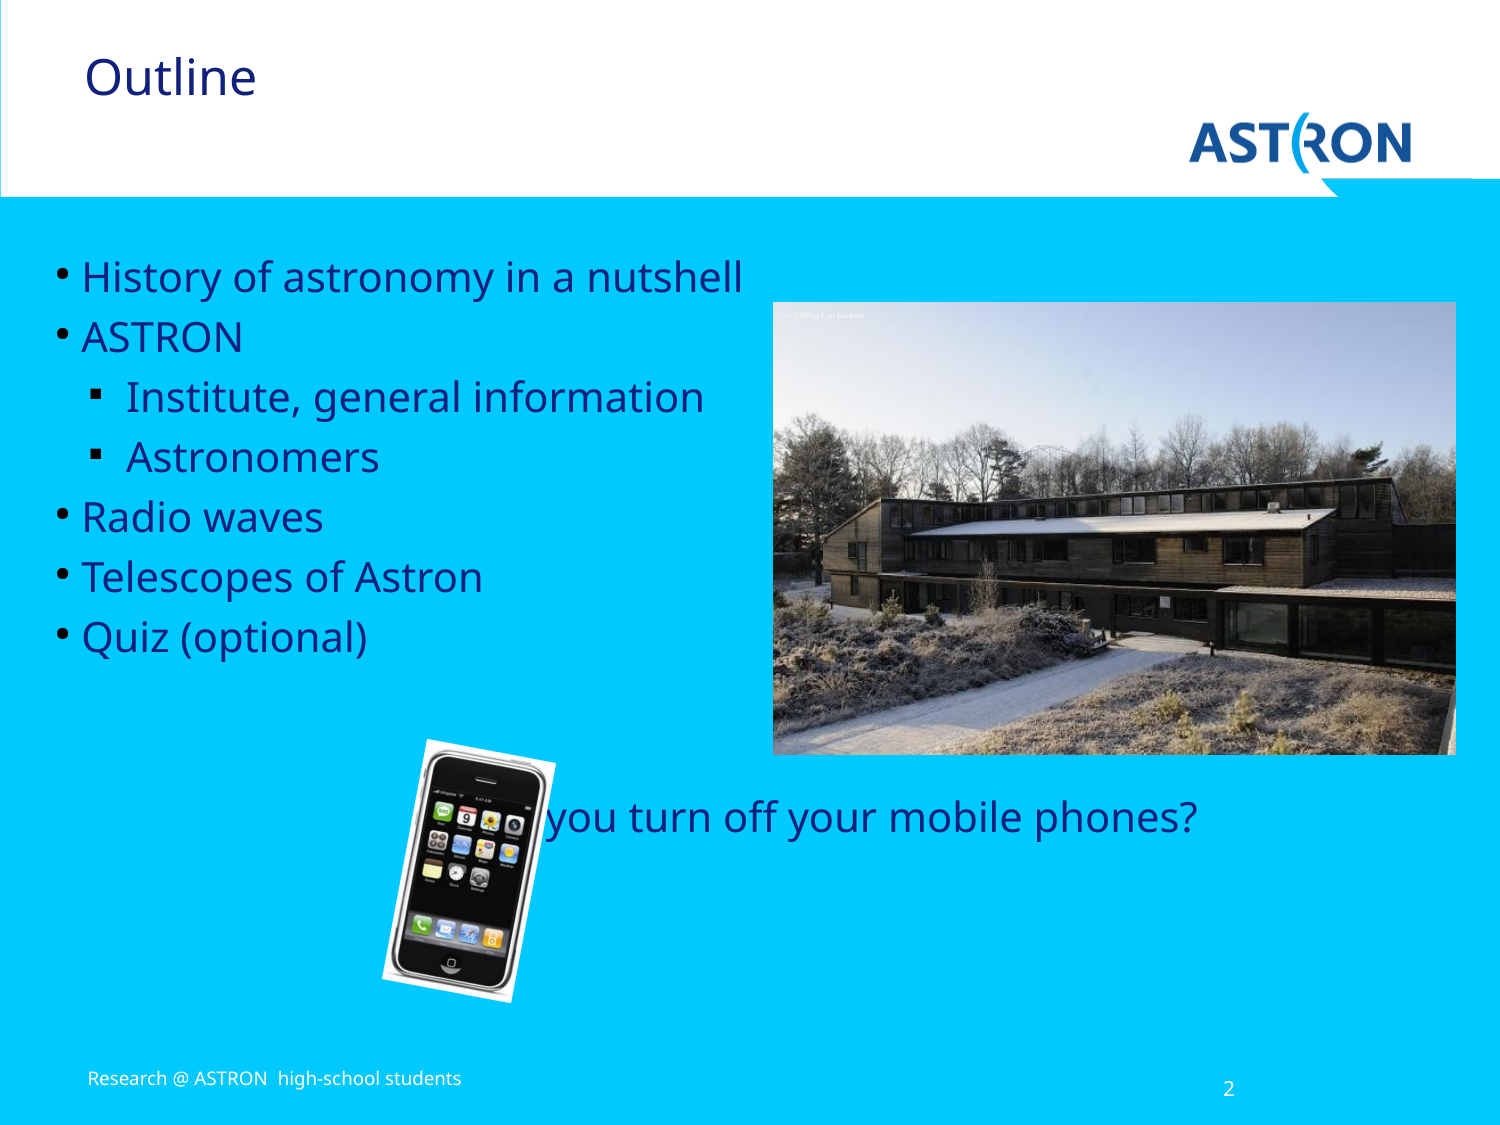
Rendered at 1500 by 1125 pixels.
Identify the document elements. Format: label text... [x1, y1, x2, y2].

text_box Outline [69, 37, 1075, 188]
picture [383, 740, 555, 1002]
text_box History of astronomy in a nutshell ASTRON Institute, general information Astronomers Radio waves Telescopes of Astron Quiz (optional) Could you turn off your mobile phones? [40, 232, 1447, 1003]
text_box Research @ ASTRON high-school students [87, 1062, 1055, 1125]
picture [0, 0, 1500, 196]
text_box <number> [1208, 1062, 1409, 1125]
picture [1447, 303, 1455, 754]
